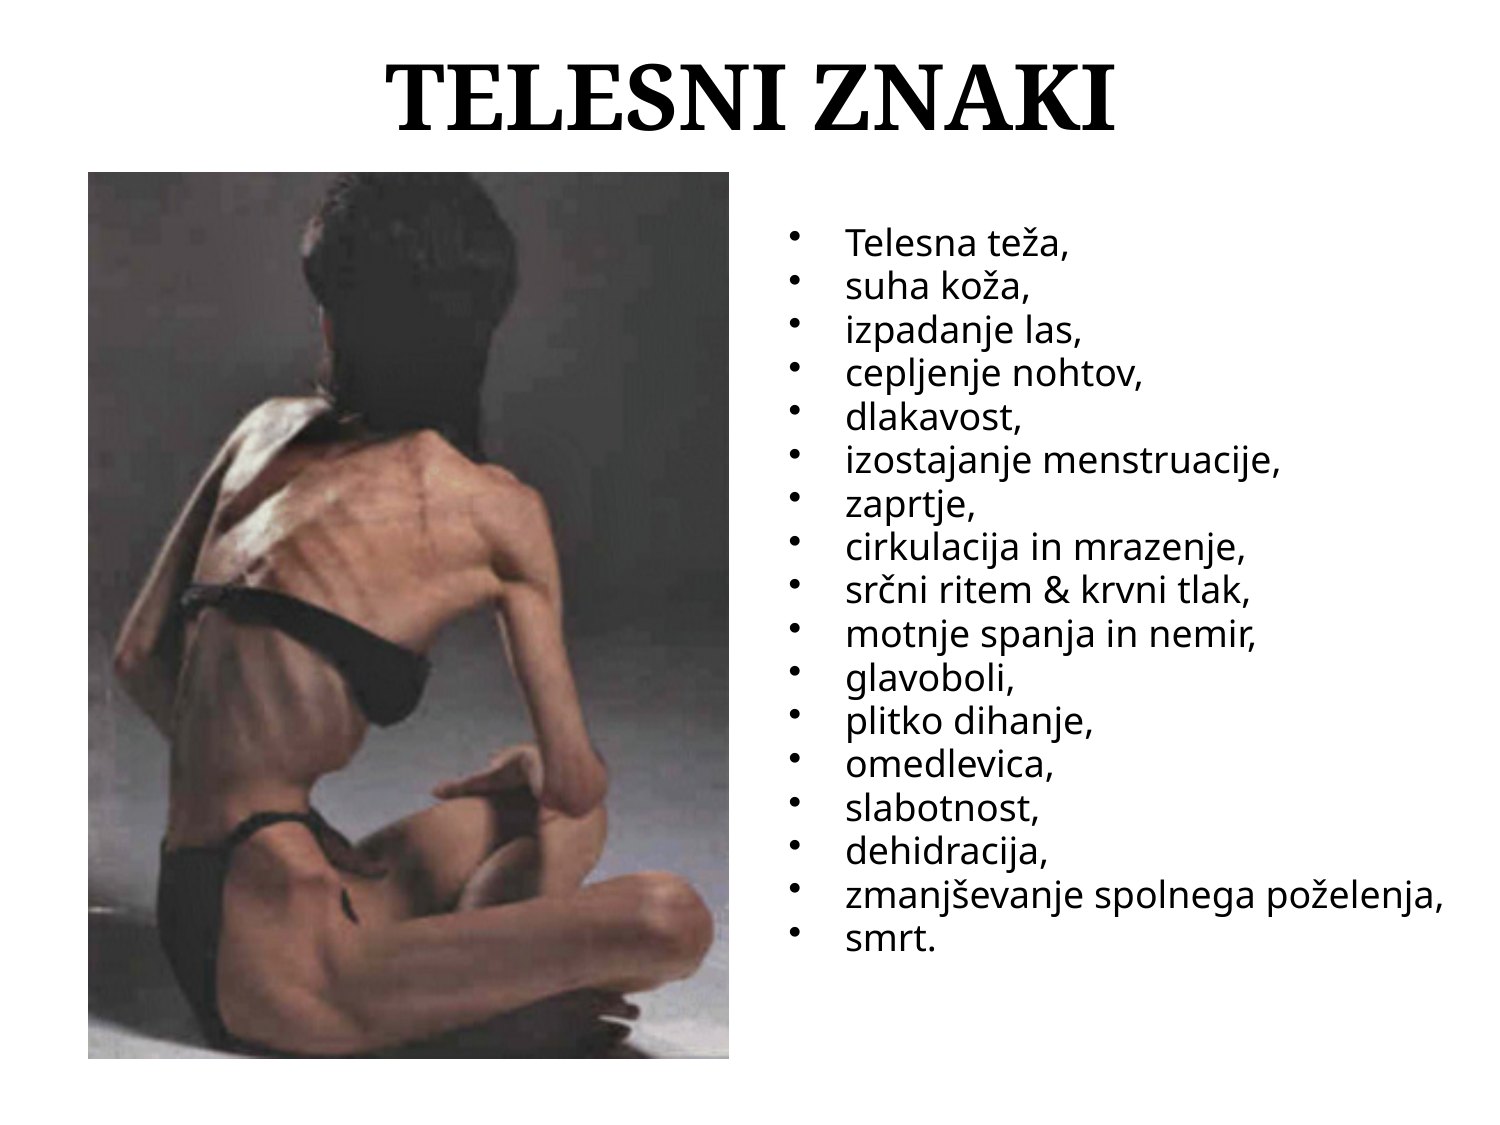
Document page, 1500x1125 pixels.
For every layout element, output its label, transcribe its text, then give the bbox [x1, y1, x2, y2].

picture [88, 172, 729, 1059]
title TELESNI ZNAKI [76, 0, 1427, 188]
list Telesna teža, suha koža, izpadanje las, cepljenje nohtov, dlakavost, izostajanje menstruacije, zaprtje, cirkulacija in mrazenje, srčni ritem & krvni tlak, motnje spanja in nemir, glavoboli, plitko dihanje, omedlevica, slabotnost, dehidracija, zmanjševanje spolnega poželenja, smrt. [773, 220, 1500, 1047]
